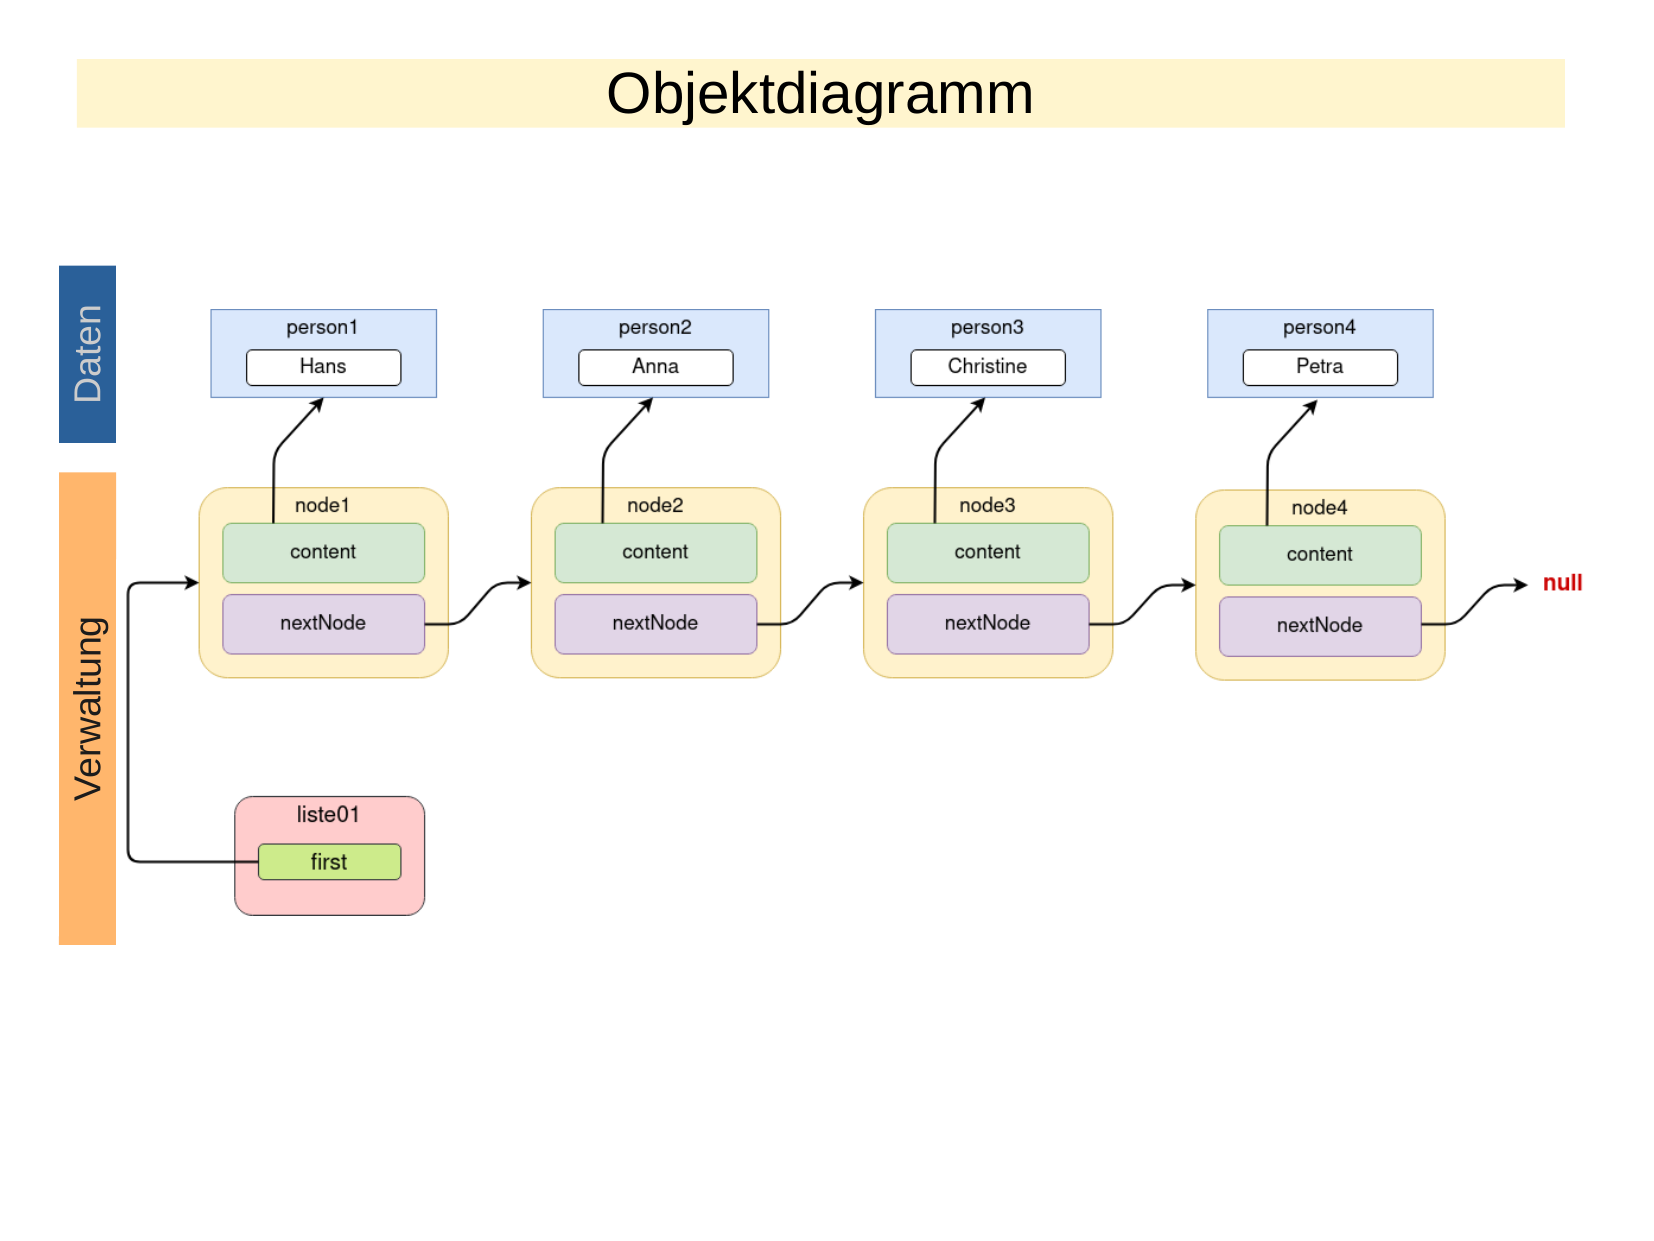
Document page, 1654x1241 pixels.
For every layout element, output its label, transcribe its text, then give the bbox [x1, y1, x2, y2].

text_box Verwaltung [58, 472, 117, 945]
picture [118, 309, 1600, 916]
title Objektdiagramm [76, 59, 1565, 128]
text_box Daten [59, 265, 116, 443]
